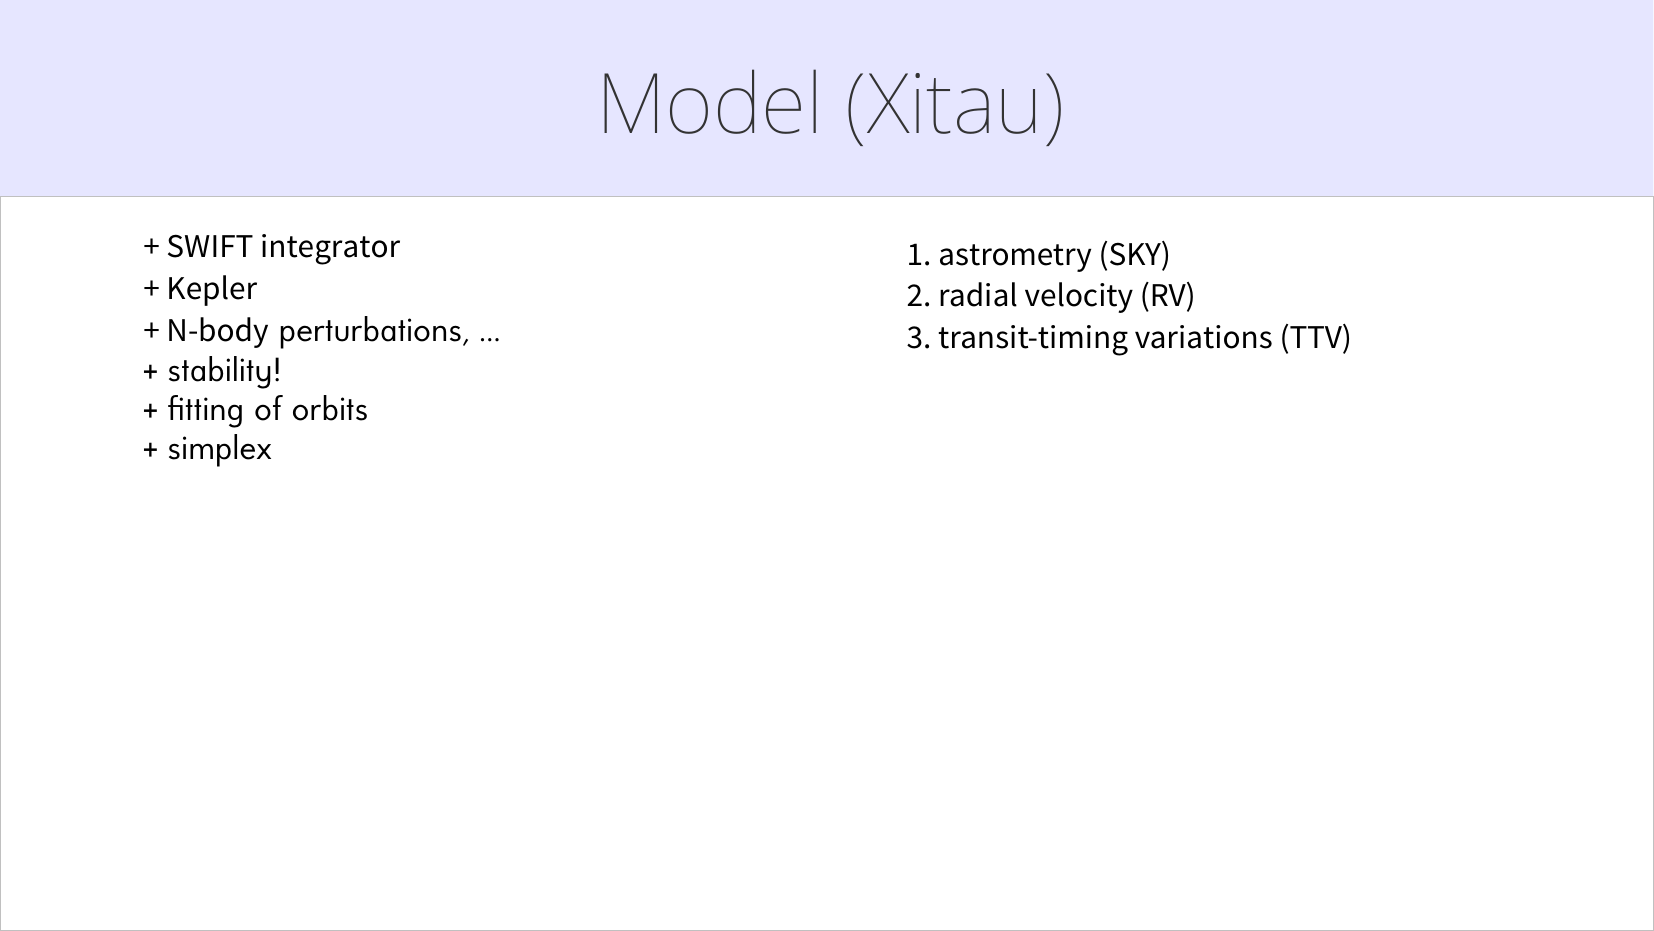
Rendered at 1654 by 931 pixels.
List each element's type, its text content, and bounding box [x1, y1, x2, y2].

title Model (Xitau) [124, 23, 1537, 179]
list + SWIFT integrator + Kepler + N-body perturbations, ... + stability! + fitting of orbits + simplex [143, 225, 877, 931]
text_box 1. astrometry (SKY) 2. radial velocity (RV) 3. transit-timing variations (TTV) [891, 225, 1591, 931]
